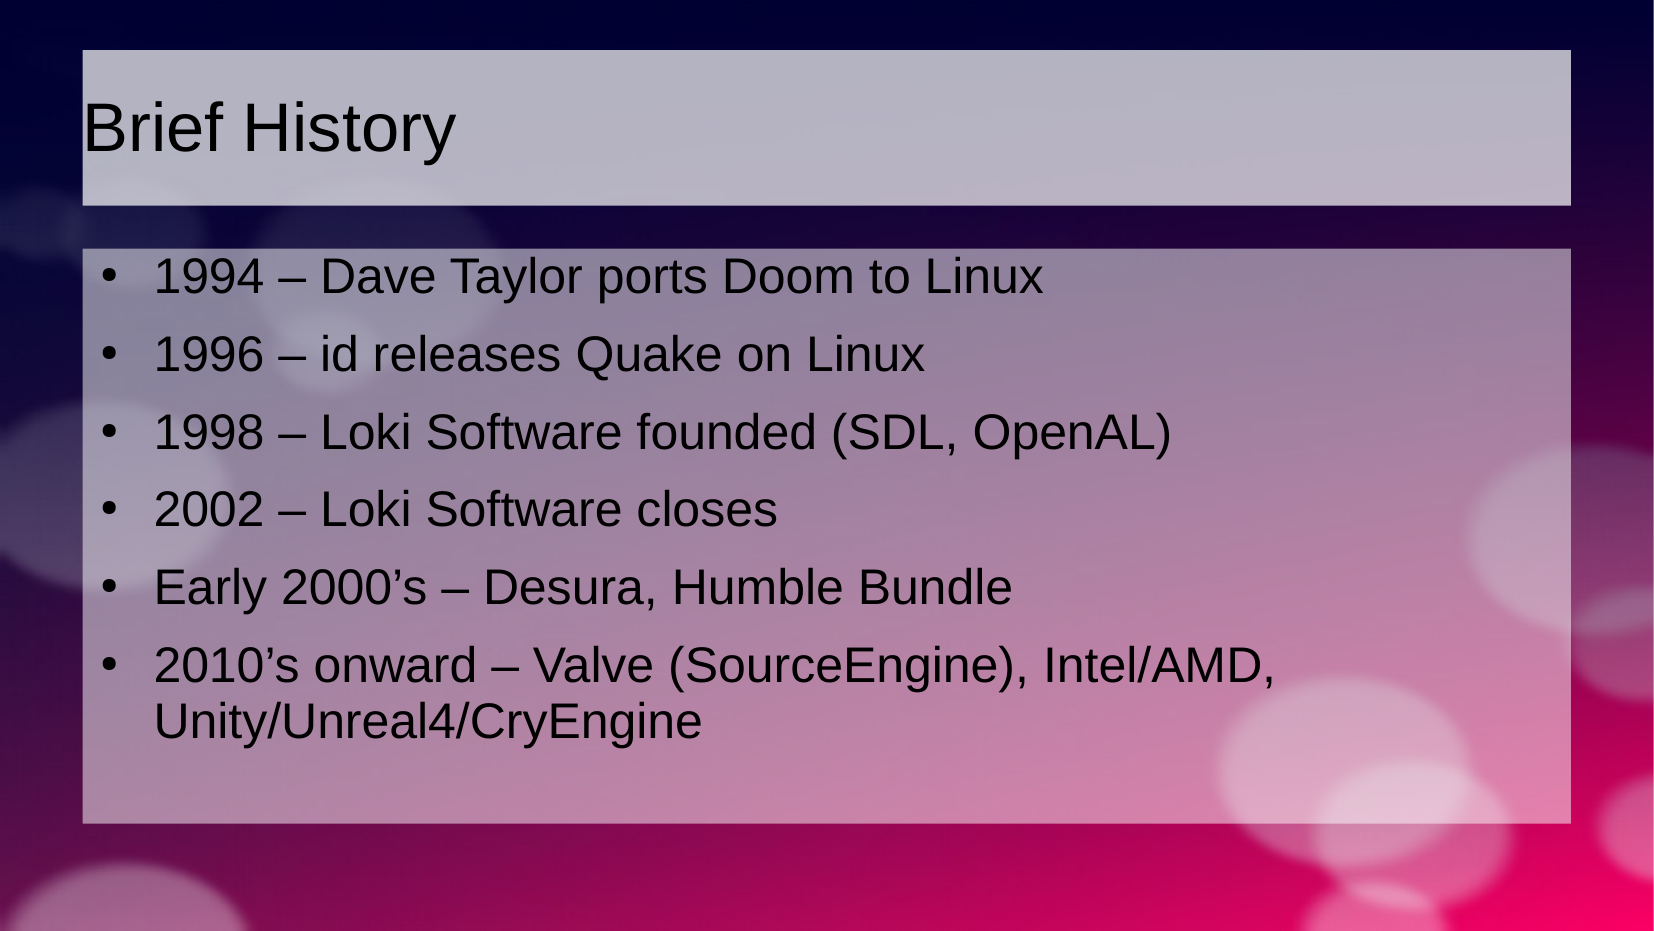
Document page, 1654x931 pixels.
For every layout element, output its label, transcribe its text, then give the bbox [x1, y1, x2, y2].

list 1994 – Dave Taylor ports Doom to Linux 1996 – id releases Quake on Linux 1998 – Loki Software founded (SDL, OpenAL) 2002 – Loki Software closes Early 2000’s – Desura, Humble Bundle 2010’s onward – Valve (SourceEngine), Intel/AMD, Unity/Unreal4/CryEngine [82, 248, 1571, 824]
picture [0, 0, 1654, 931]
title Brief History [82, 50, 1571, 206]
